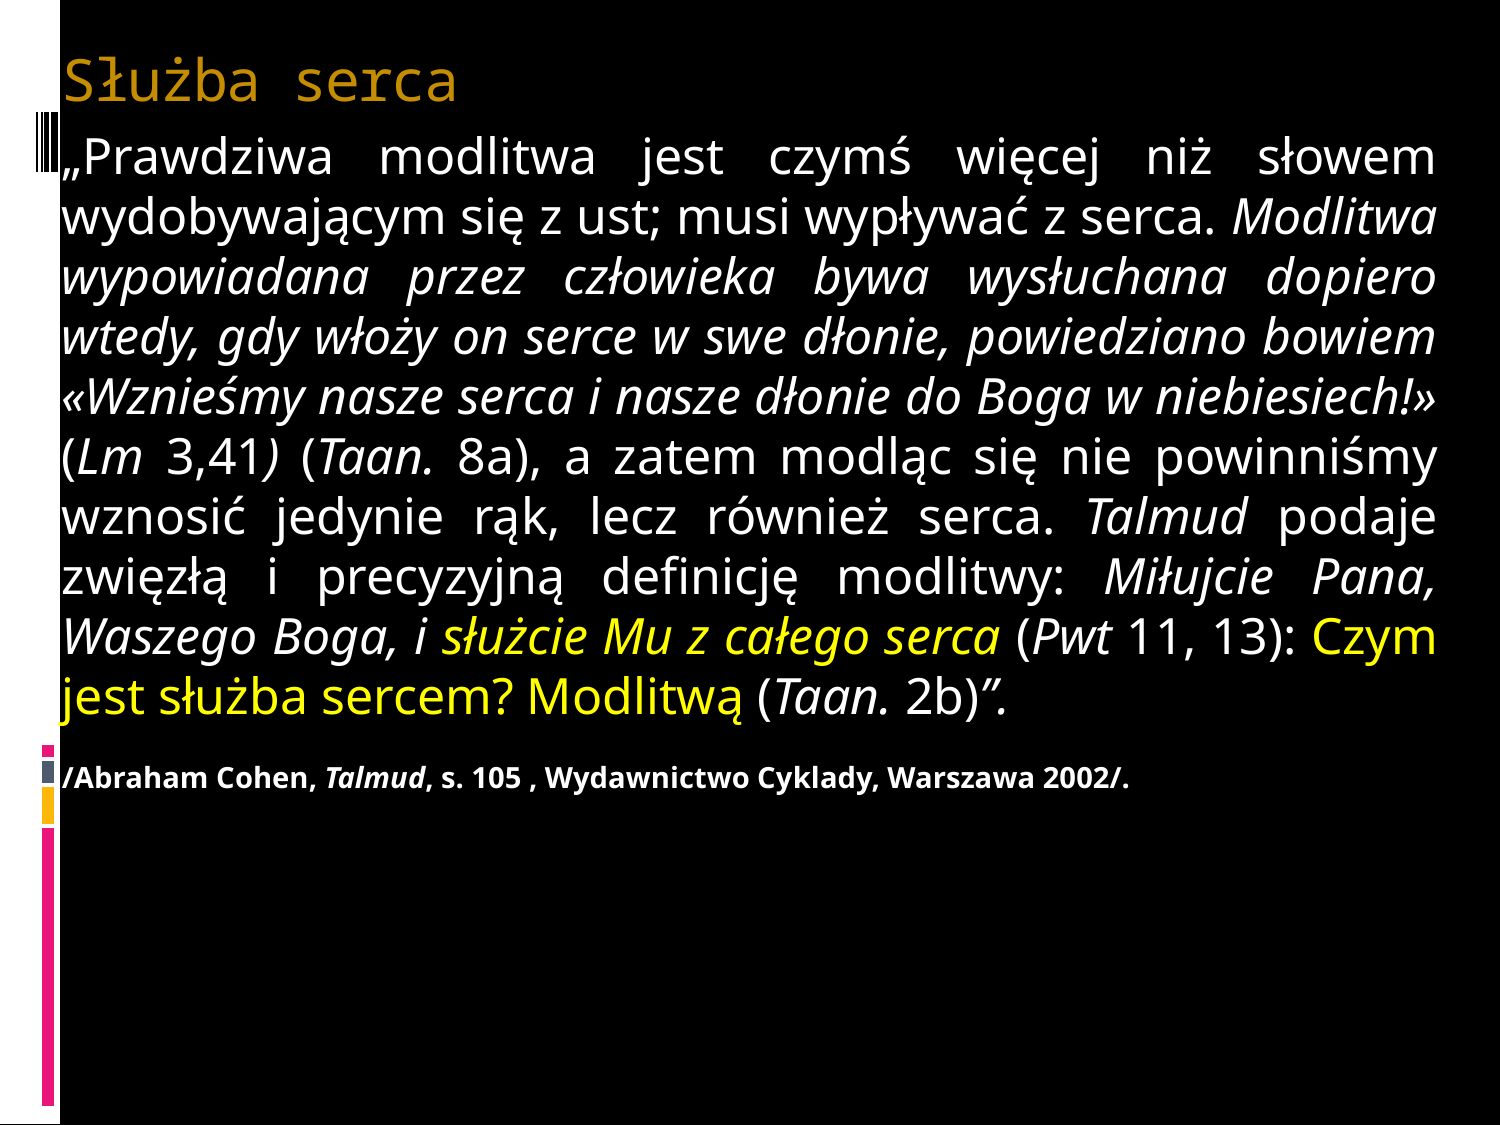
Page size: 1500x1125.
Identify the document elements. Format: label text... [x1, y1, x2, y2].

text_box „Prawdziwa modlitwa jest czymś więcej niż słowem wydobywającym się z ust; musi wypływać z serca. Modlitwa wypowiadana przez człowieka bywa wysłuchana dopiero wtedy, gdy włoży on serce w swe dłonie, powiedziano bowiem «Wznieśmy nasze serca i nasze dłonie do Boga w niebiesiech!» (Lm 3,41) (Taan. 8a), a zatem modląc się nie powinniśmy wznosić jedynie rąk, lecz również serca. Talmud podaje zwięzłą i precyzyjną definicję modlitwy: Miłujcie Pana, Waszego Boga, i służcie Mu z całego serca (Pwt 11, 13): Czym jest służba sercem? Modlitwą (Taan. 2b)”. /Abraham Cohen, Talmud, s. 105 , Wydawnictwo Cyklady, Warszawa 2002/. [46, 117, 1454, 1067]
title Służba serca [46, 35, 1442, 117]
